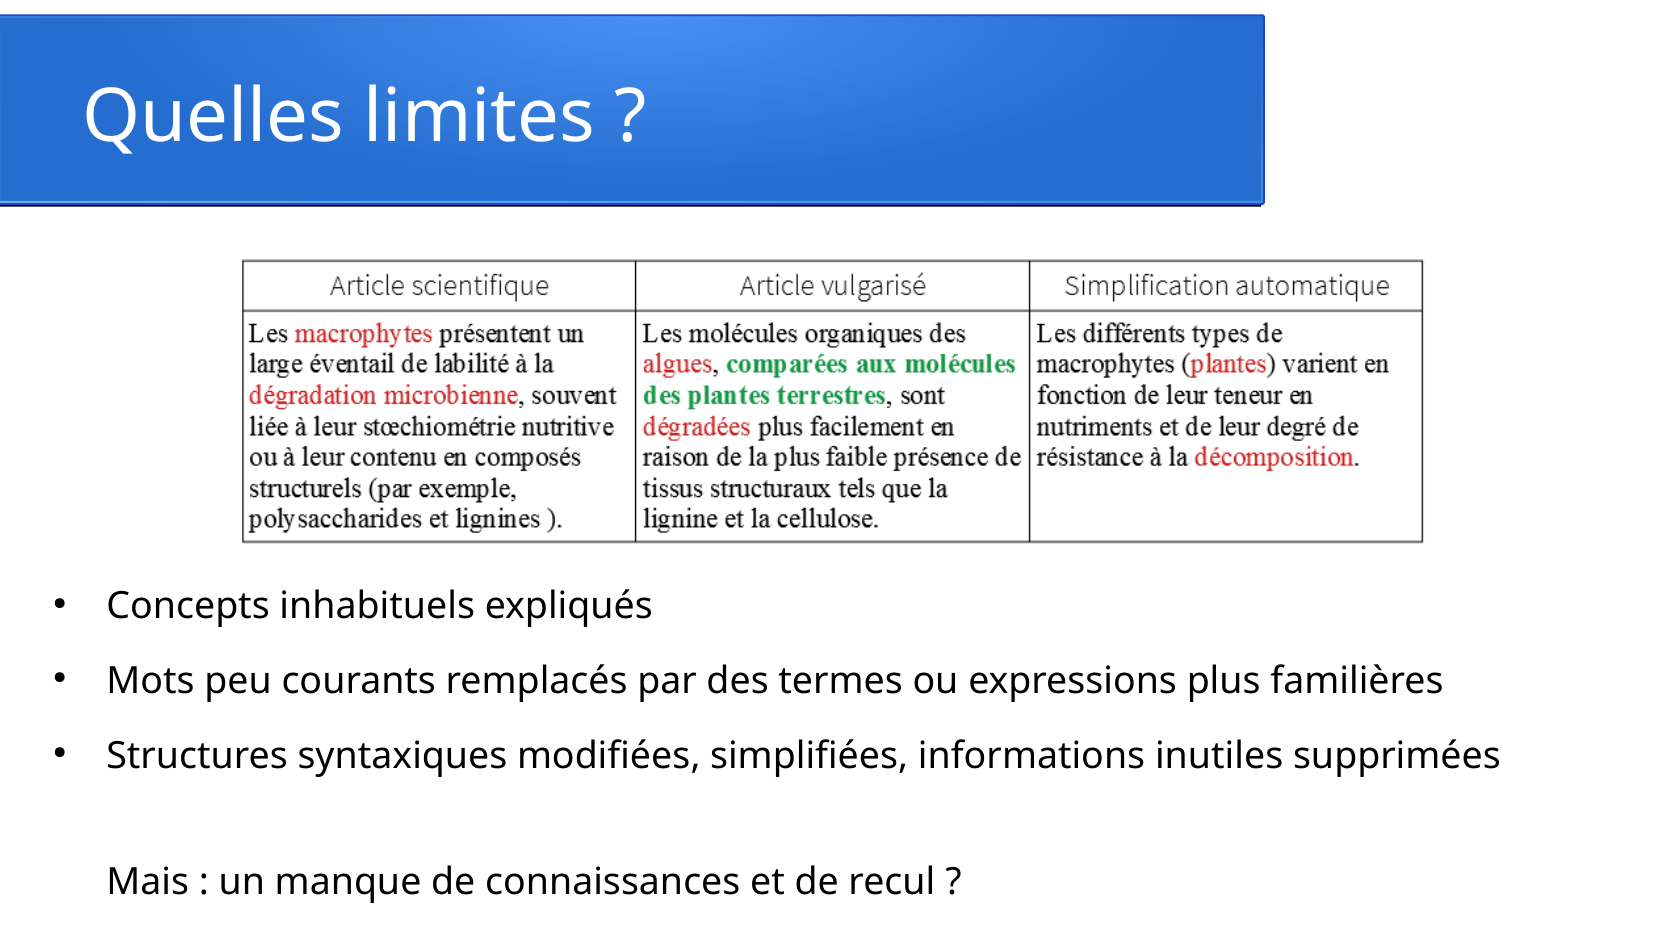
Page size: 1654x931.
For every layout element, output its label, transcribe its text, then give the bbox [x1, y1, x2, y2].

picture [224, 236, 1452, 567]
list Concepts inhabituels expliqués Mots peu courants remplacés par des termes ou expressions plus familières Structures syntaxiques modifiées, simplifiées, informations inutiles supprimées Mais : un manque de connaissances et de recul ? [35, 578, 1524, 931]
title Quelles limites ? [82, 35, 1235, 189]
